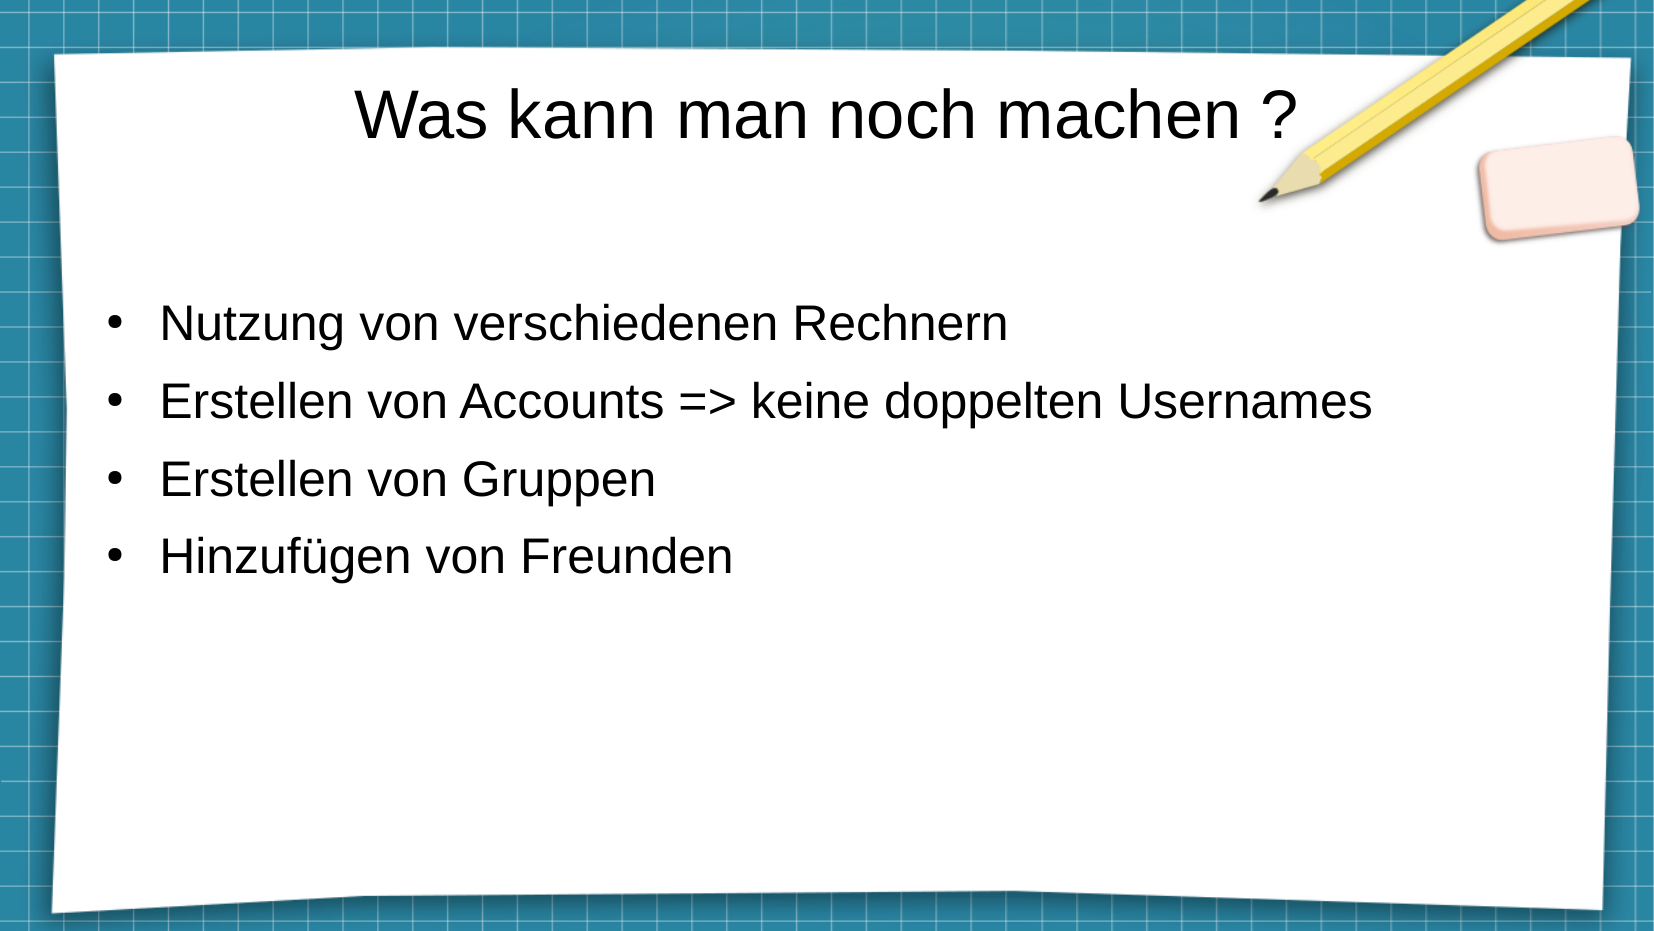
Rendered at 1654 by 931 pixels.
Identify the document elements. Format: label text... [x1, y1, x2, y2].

picture [0, 0, 1654, 931]
list Nutzung von verschiedenen Rechnern Erstellen von Accounts => keine doppelten Usernames Erstellen von Gruppen Hinzufügen von Freunden [88, 295, 1453, 835]
title Was kann man noch machen ? [82, 37, 1571, 193]
